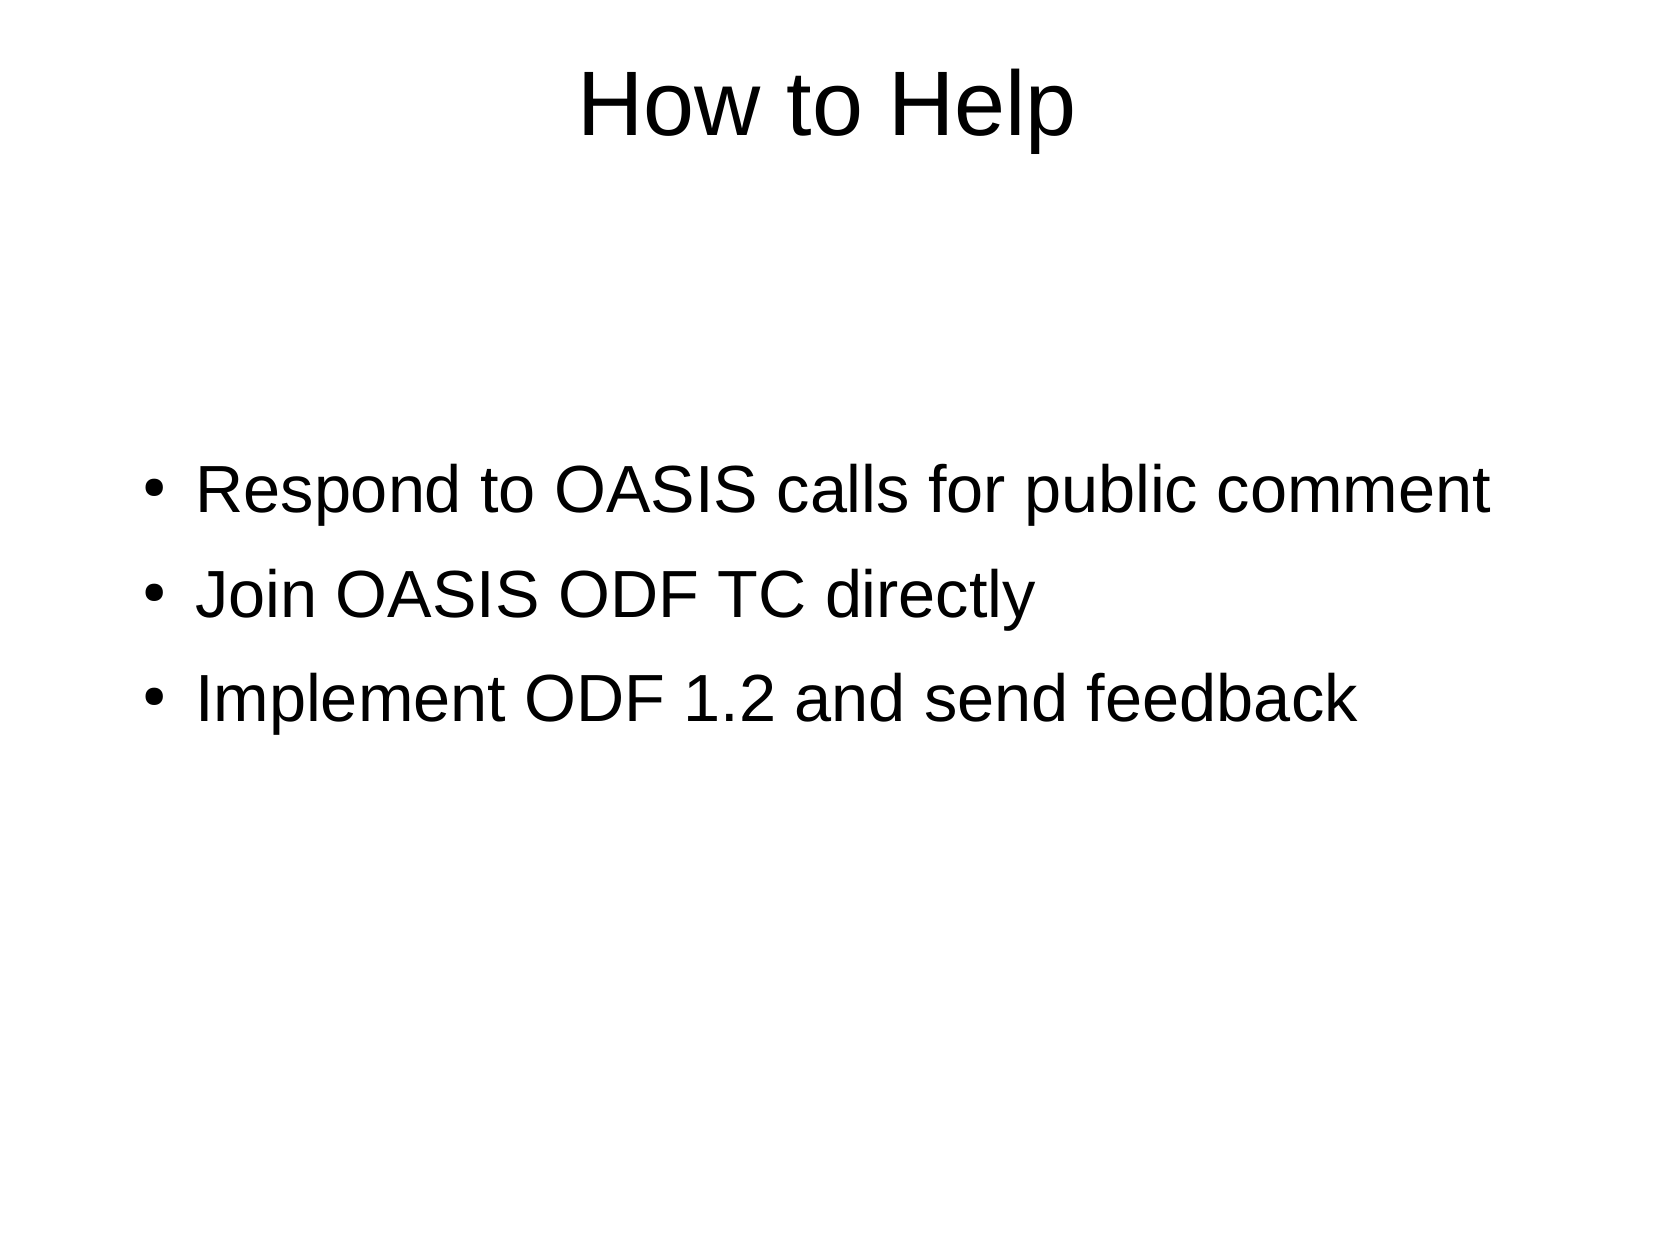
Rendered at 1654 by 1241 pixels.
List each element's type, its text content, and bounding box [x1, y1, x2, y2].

list Respond to OASIS calls for public comment Join OASIS ODF TC directly Implement ODF 1.2 and send feedback [124, 452, 1537, 794]
title How to Help [121, 0, 1534, 208]
